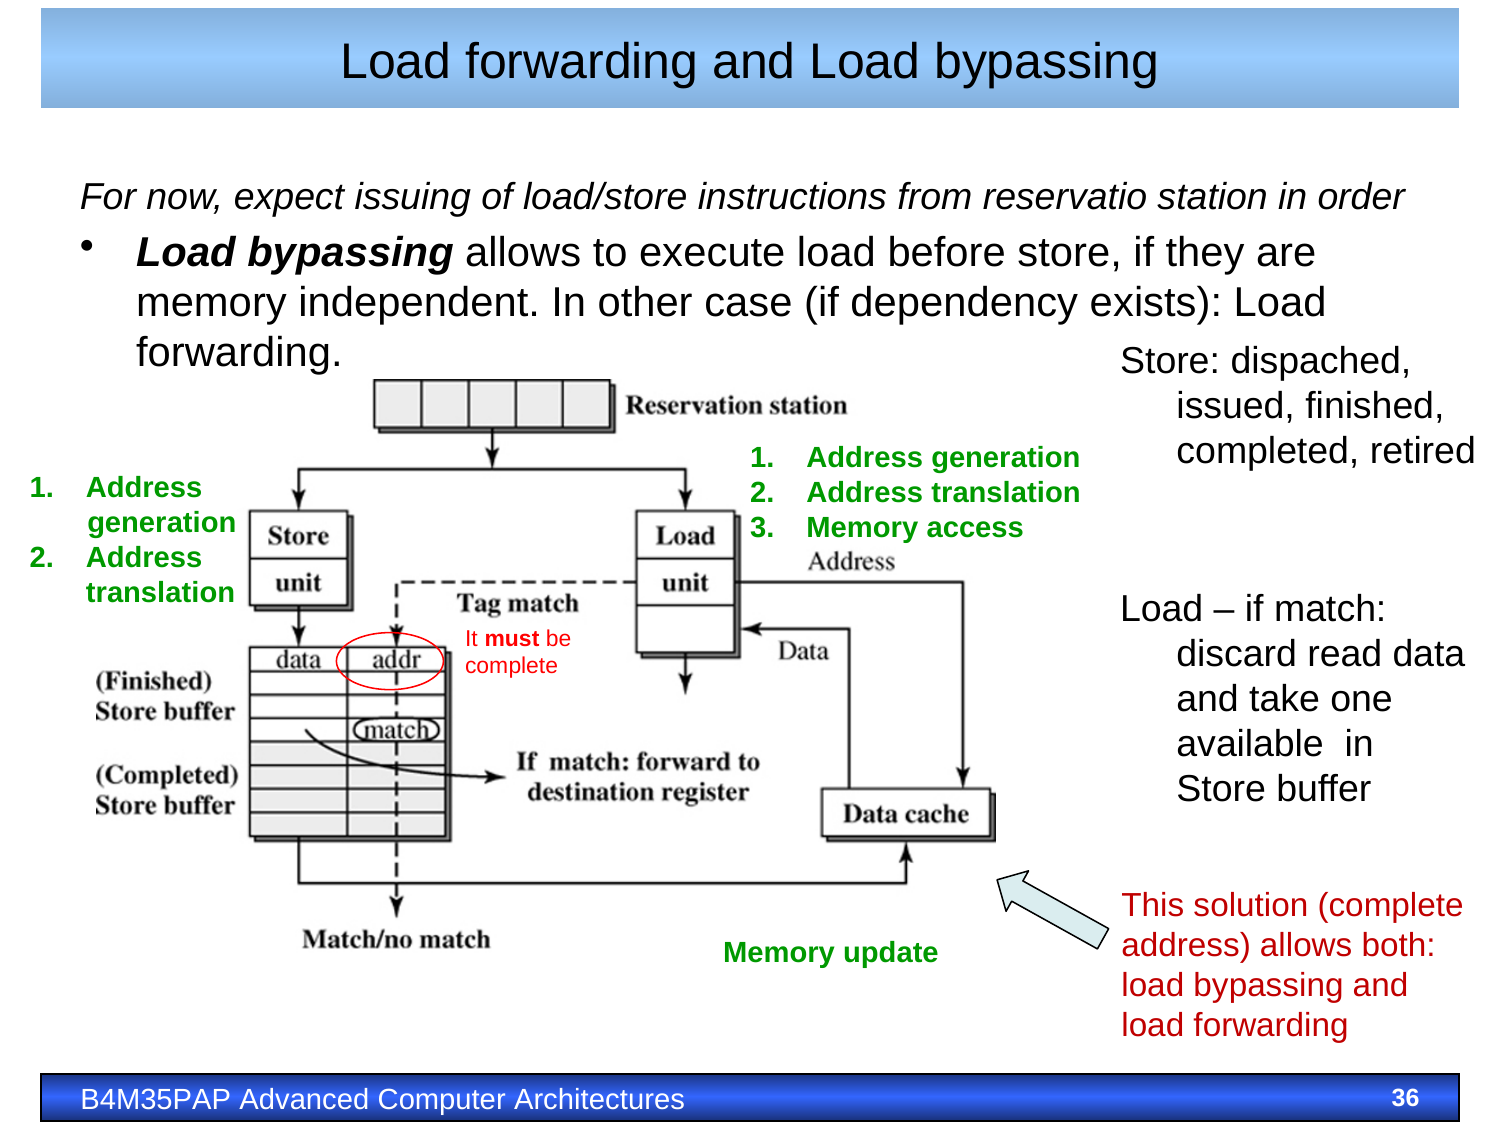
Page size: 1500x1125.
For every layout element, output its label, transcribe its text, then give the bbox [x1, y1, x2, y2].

text_box Address generation Address translation Memory access [735, 431, 1096, 551]
text_box Store: dispached, issued, finished, completed, retired Load – if match: discard read data and take one available in Store buffer [1105, 328, 1498, 817]
text_box Memory update [708, 926, 1067, 977]
text_box It must be complete [402, 615, 625, 721]
title Load forwarding and Load bypassing [41, 8, 1459, 108]
text_box Address generation Address translation [14, 461, 252, 616]
text_box This solution (complete address) allows both: load bypassing and load forwarding [1106, 876, 1481, 1051]
text_box For now, expect issuing of load/store instructions from reservatio station in order Load bypassing allows to execute load before store, if they are memory independent. In other case (if dependency exists): Load forwarding. [64, 164, 1436, 992]
